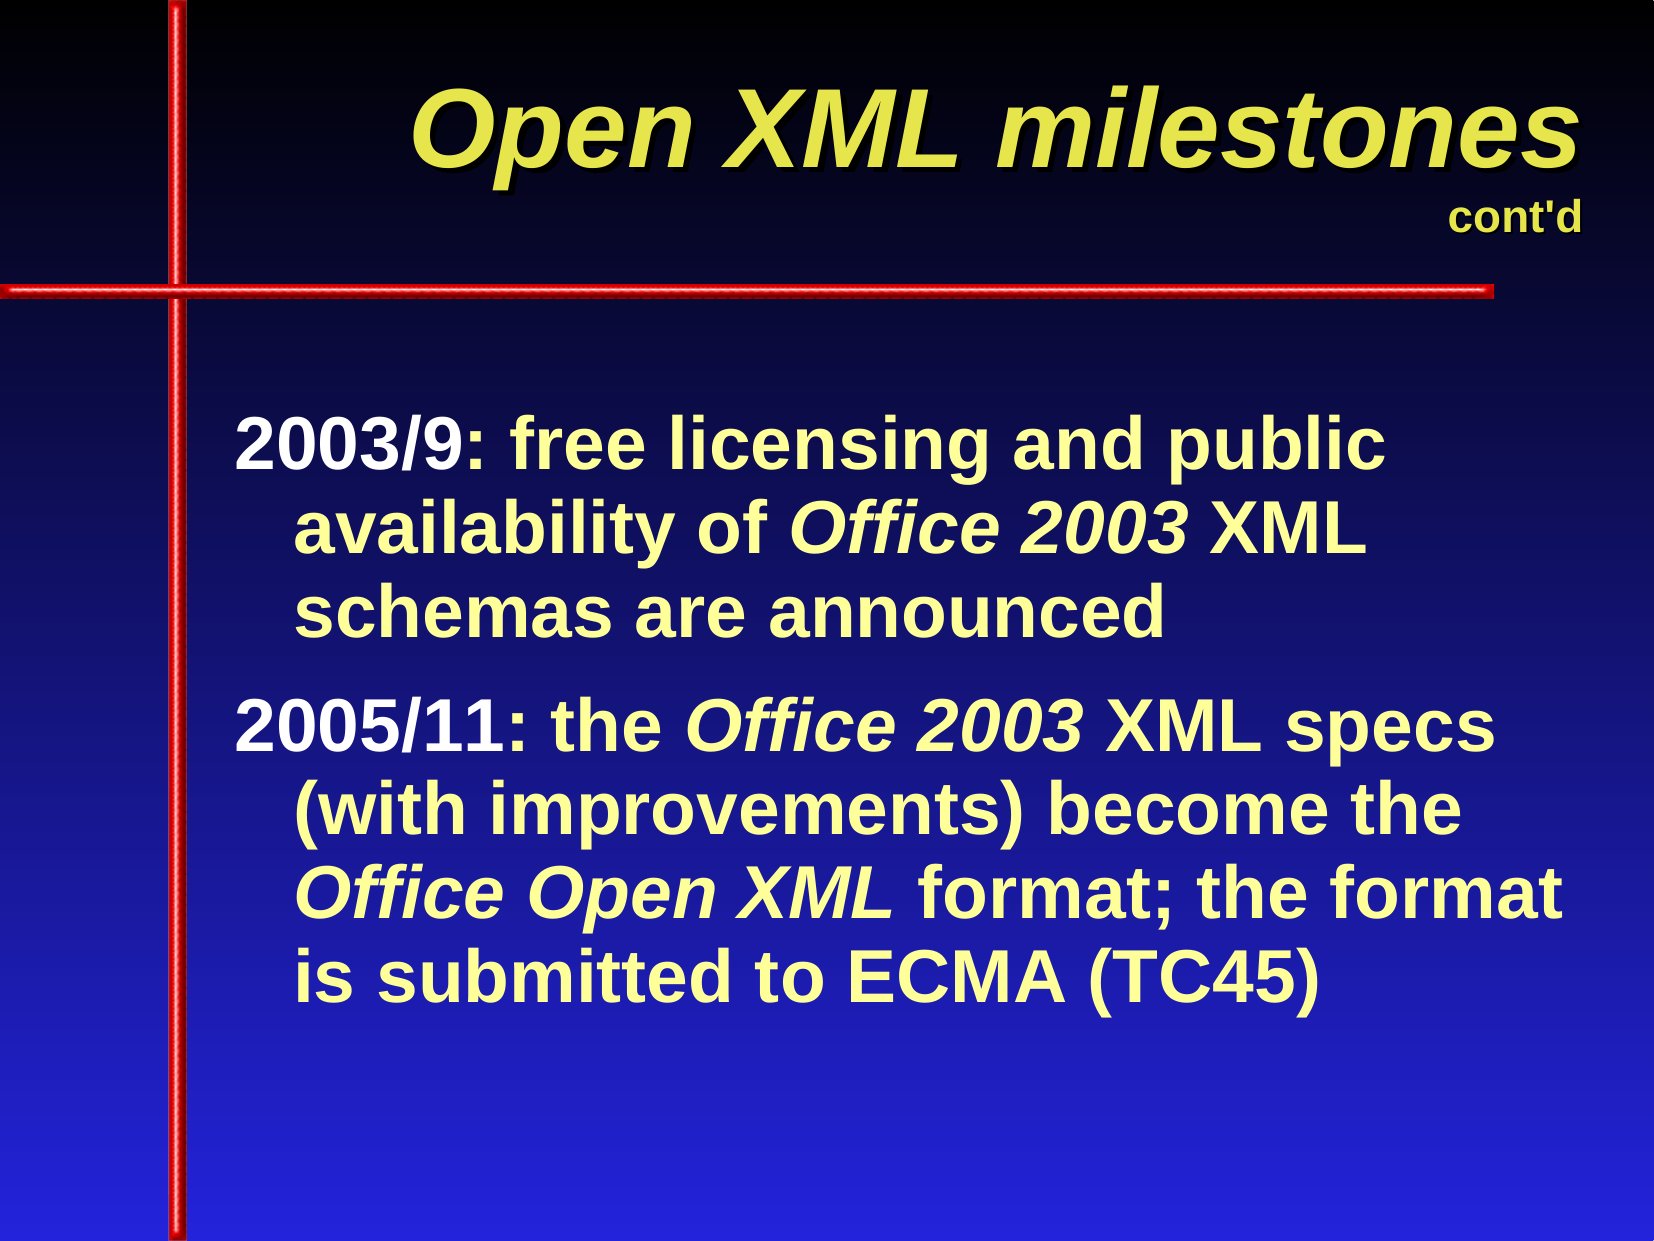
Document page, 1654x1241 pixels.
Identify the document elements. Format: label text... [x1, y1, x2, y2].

title Open XML milestones cont'd [171, 13, 1584, 295]
list 2003/9: free licensing and public availability of Office 2003 XML schemas are announced 2005/11: the Office 2003 XML specs (with improvements) become the Office Open XML format; the format is submitted to ECMA (TC45) [234, 401, 1632, 1020]
picture [0, 1, 1495, 1240]
